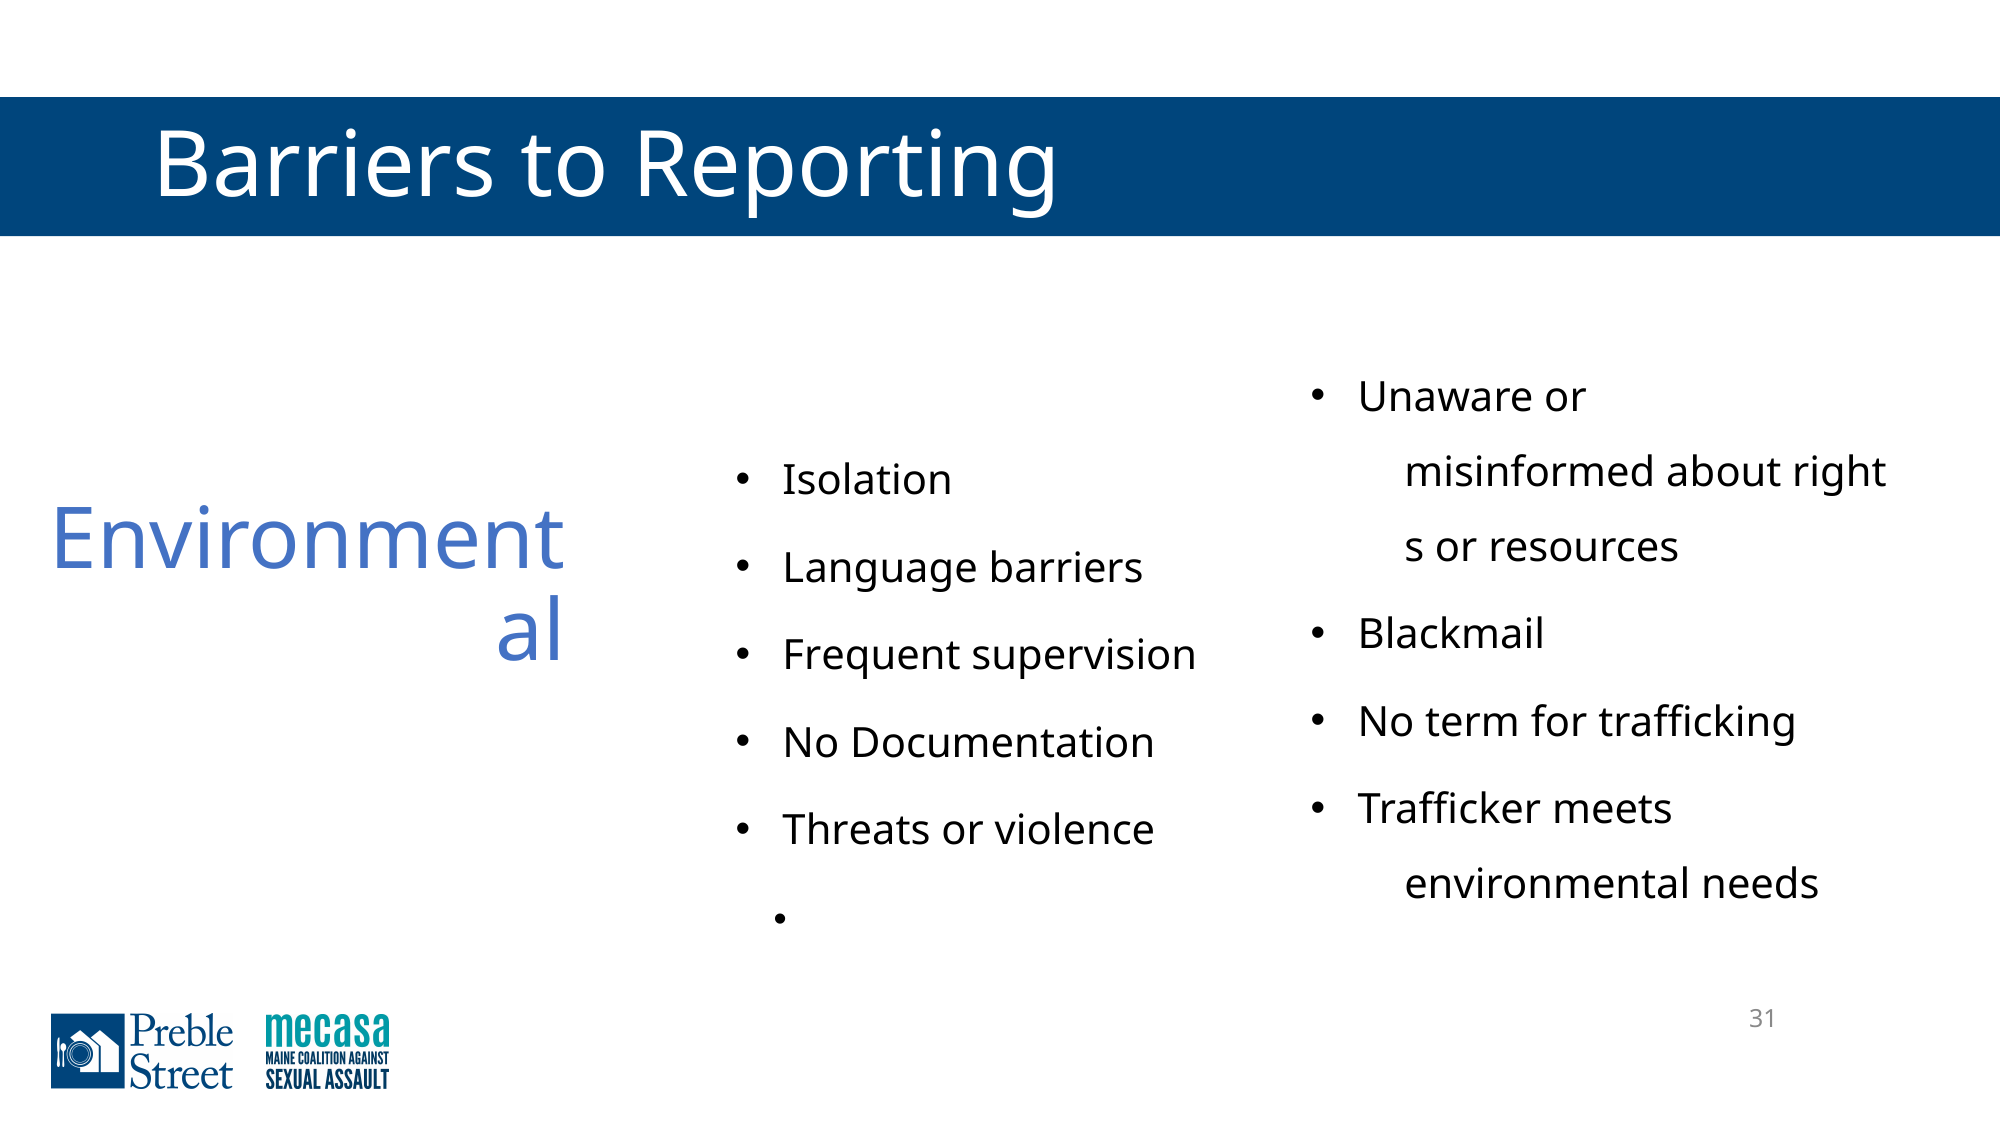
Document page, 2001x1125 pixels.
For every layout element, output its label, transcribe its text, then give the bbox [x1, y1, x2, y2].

text_box Barriers to Reporting [137, 57, 1863, 276]
text_box Unaware or misinformed about rights or resources Blackmail No term for trafficking Trafficker meets environmental needs [1295, 336, 1910, 911]
slide_number 31 [1734, 989, 1863, 1050]
text_box Isolation Language barriers Frequent supervision No Documentation Threats or violence [720, 321, 1331, 1048]
title Environmental [34, 182, 608, 992]
